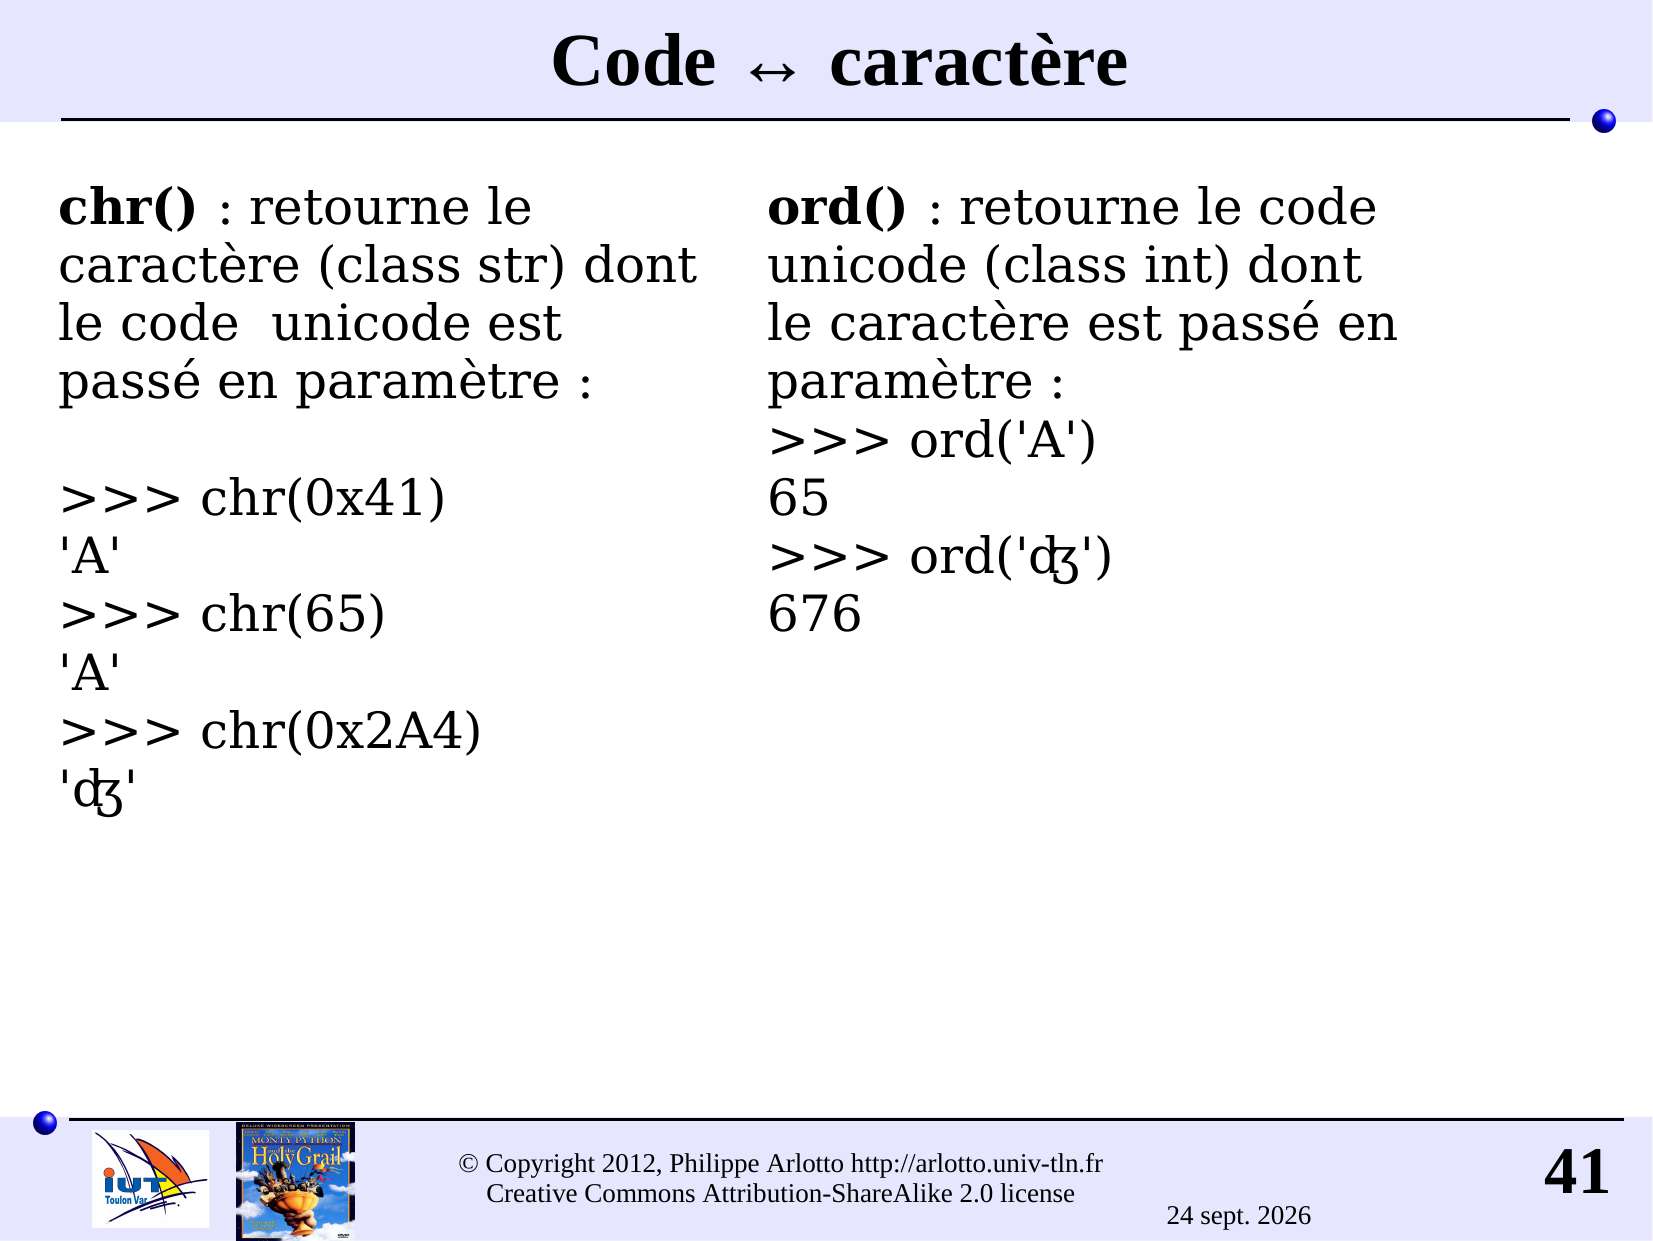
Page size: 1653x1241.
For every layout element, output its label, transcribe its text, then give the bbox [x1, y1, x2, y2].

title Code ↔ caractère [95, 14, 1585, 107]
picture [236, 1122, 355, 1241]
text_box ord() : retourne le code unicode (class int) dont le caractère est passé en paramètre : >>> ord('A') 65 >>> ord('ʤ') 676 [767, 177, 1418, 880]
text_box chr() : retourne le caractère (class str) dont le code unicode est passé en paramètre : >>> chr(0x41) 'A' >>> chr(65) 'A' >>> chr(0x2A4) 'ʤ' [59, 177, 709, 939]
